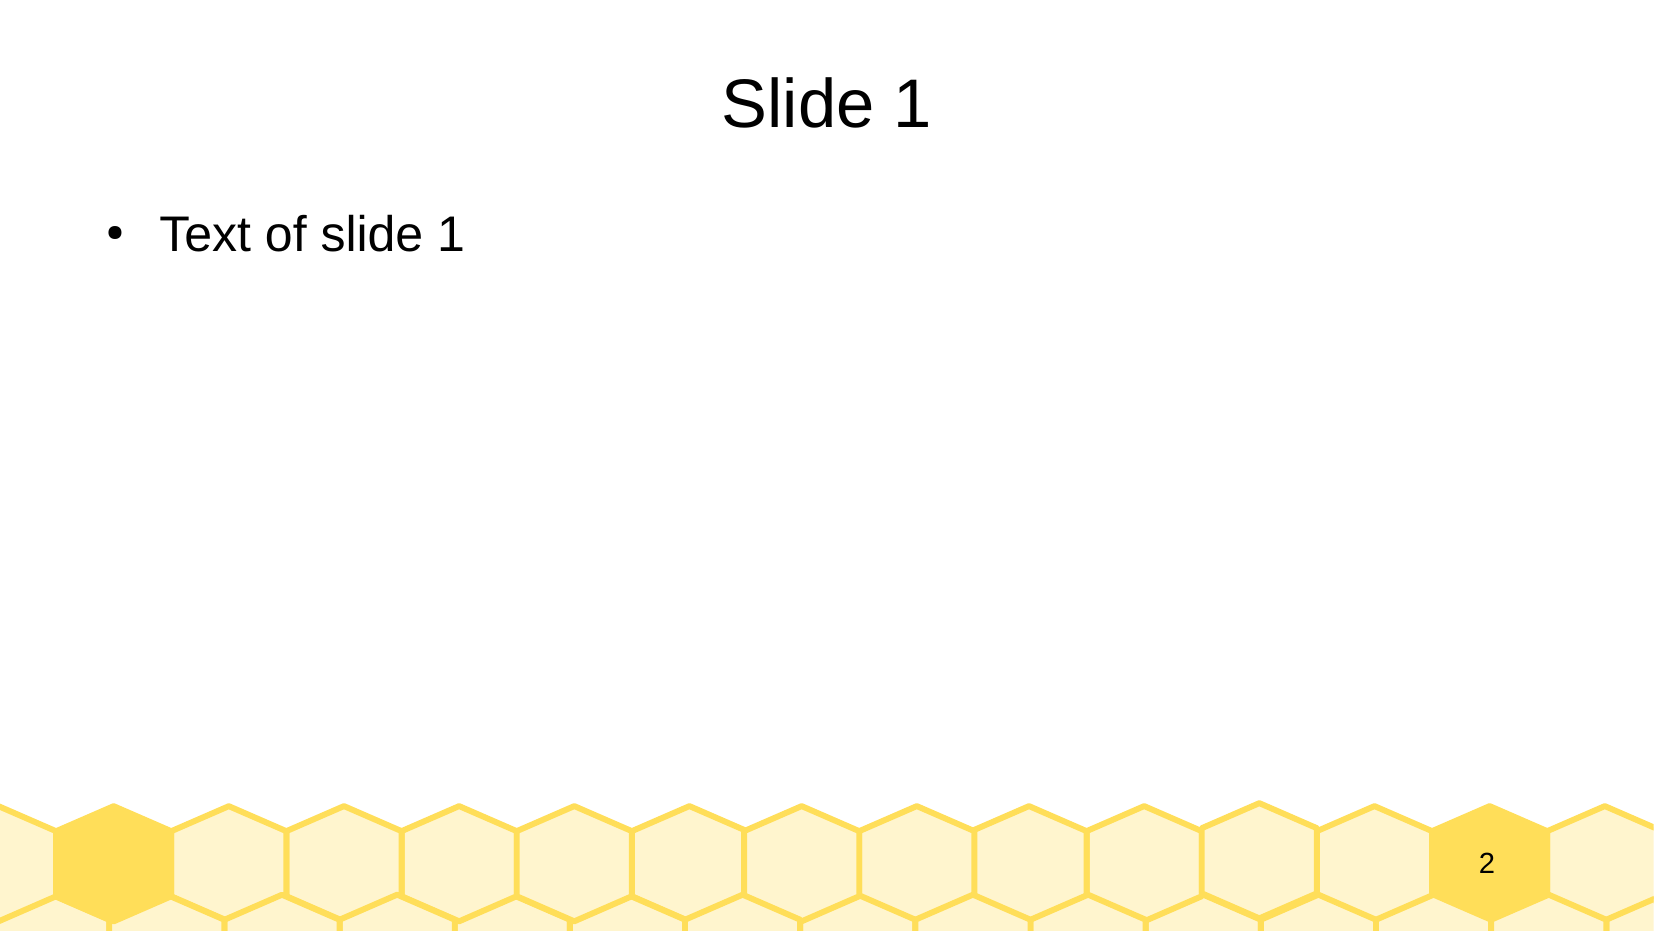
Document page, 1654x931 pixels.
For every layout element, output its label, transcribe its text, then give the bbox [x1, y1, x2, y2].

list Text of slide 1 [88, 206, 1565, 739]
title Slide 1 [88, 29, 1565, 178]
